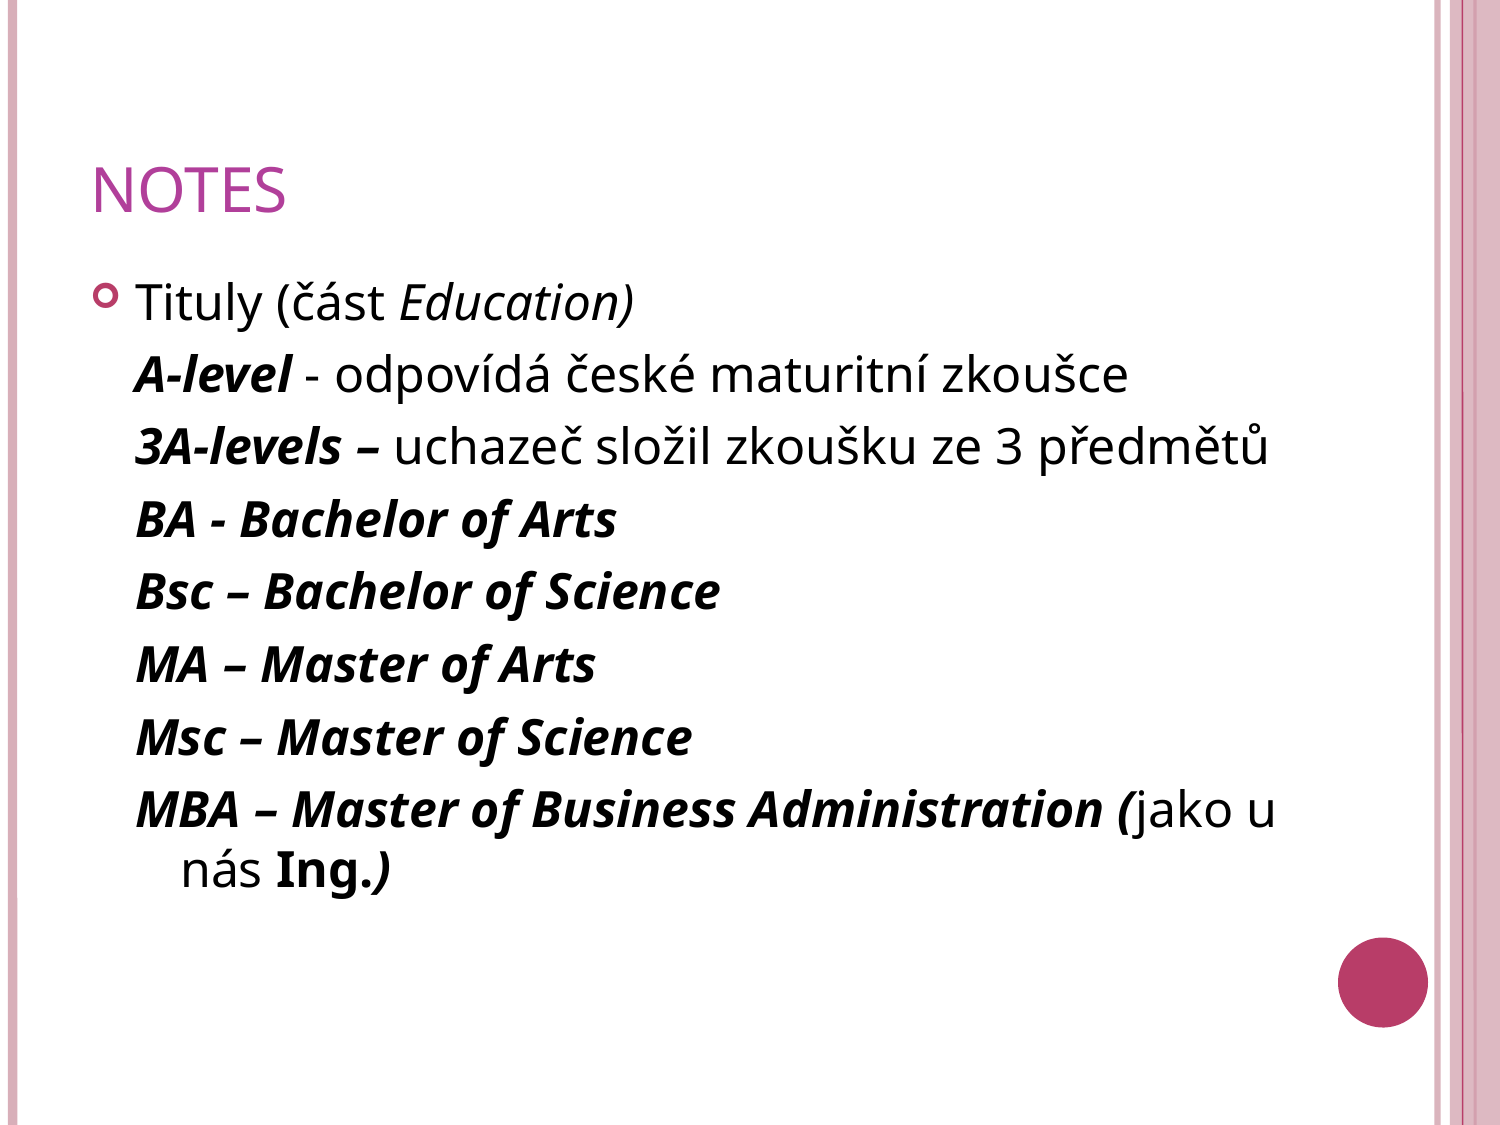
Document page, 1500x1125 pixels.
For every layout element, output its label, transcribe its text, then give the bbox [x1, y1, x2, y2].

list Tituly (část Education) A-level - odpovídá české maturitní zkoušce 3A-levels – uchazeč složil zkoušku ze 3 předmětů BA - Bachelor of Arts Bsc – Bachelor of Science MA – Master of Arts Msc – Master of Science MBA – Master of Business Administration (jako u nás Ing.) [75, 262, 1300, 1062]
title Notes [75, 45, 1300, 233]
